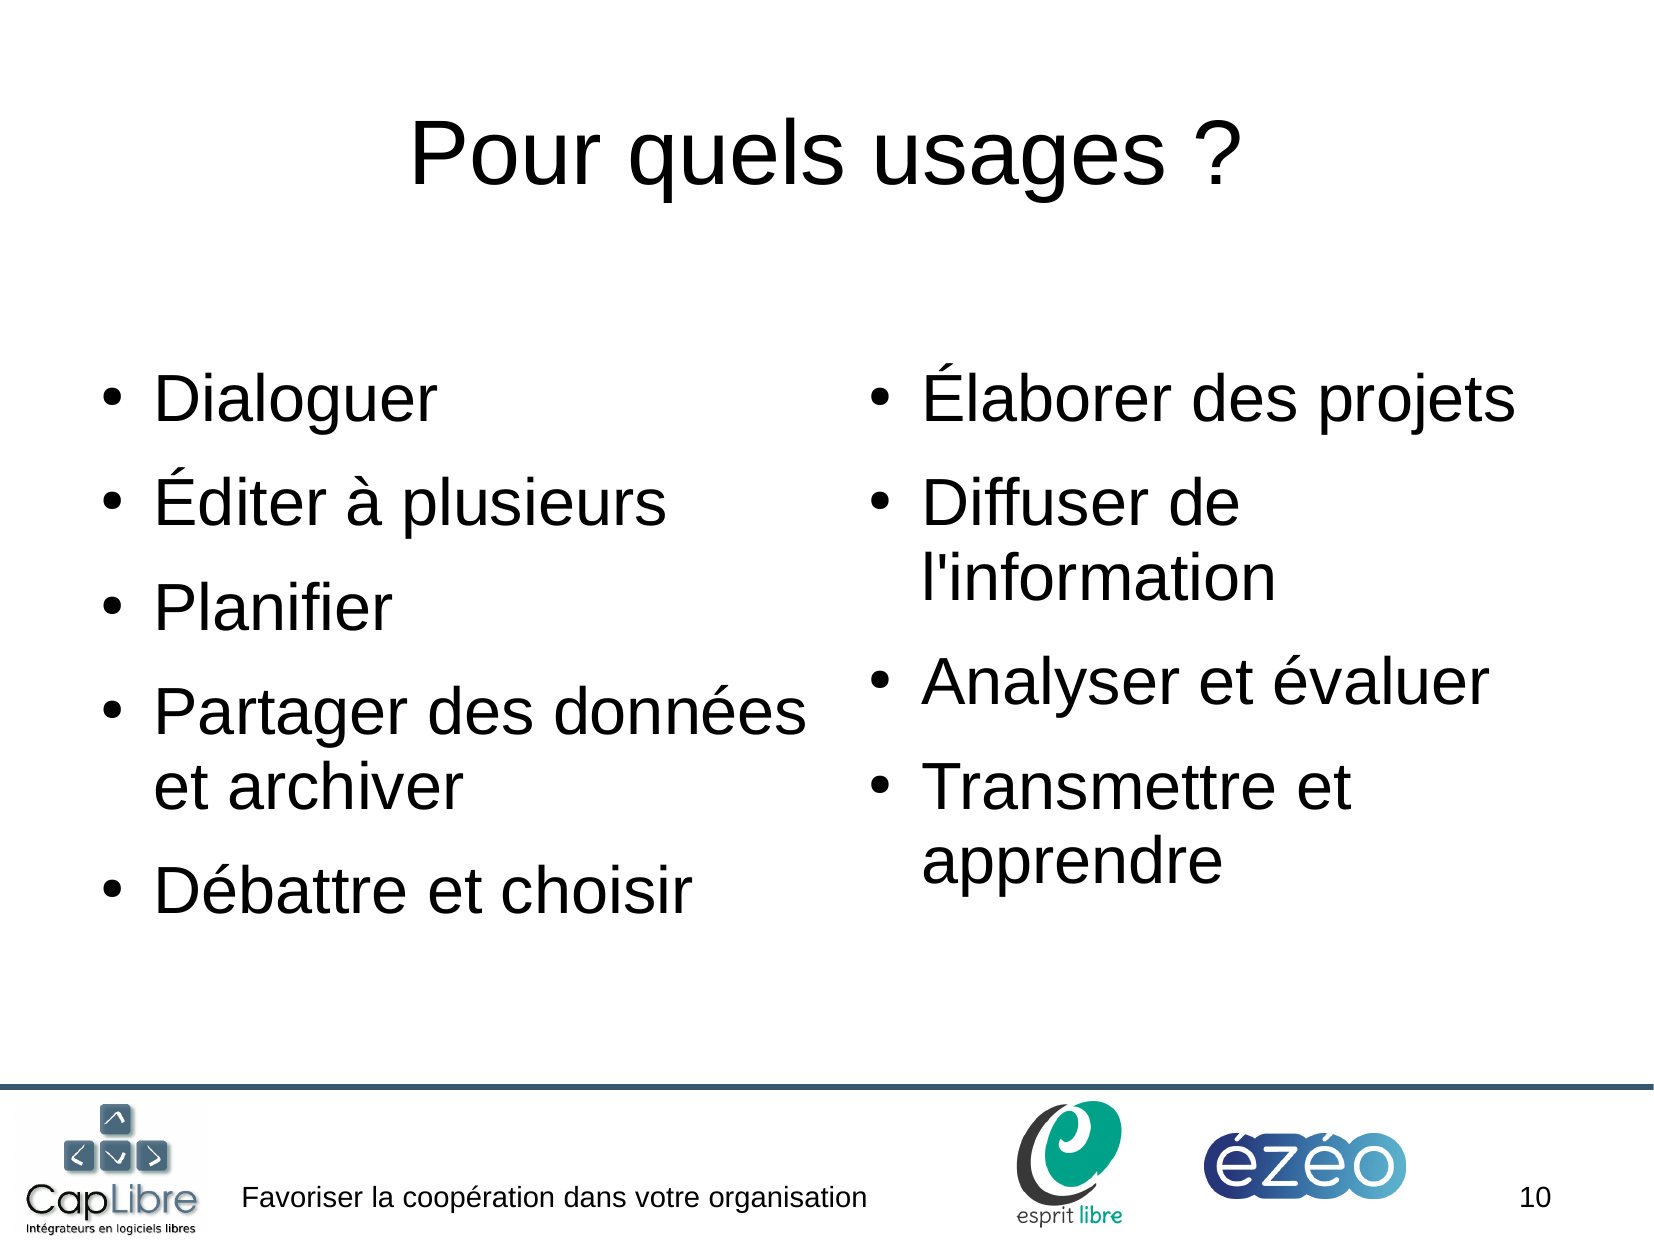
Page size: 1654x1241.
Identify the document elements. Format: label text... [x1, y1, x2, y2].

list Dialoguer Éditer à plusieurs Planifier Partager des données et archiver Débattre et choisir [82, 361, 827, 993]
title Pour quels usages ? [82, 49, 1571, 257]
picture [11, 1098, 210, 1239]
picture [1204, 1133, 1406, 1199]
list Élaborer des projets Diffuser de l'information Analyser et évaluer Transmettre et apprendre [850, 361, 1595, 993]
picture [1003, 1098, 1134, 1229]
